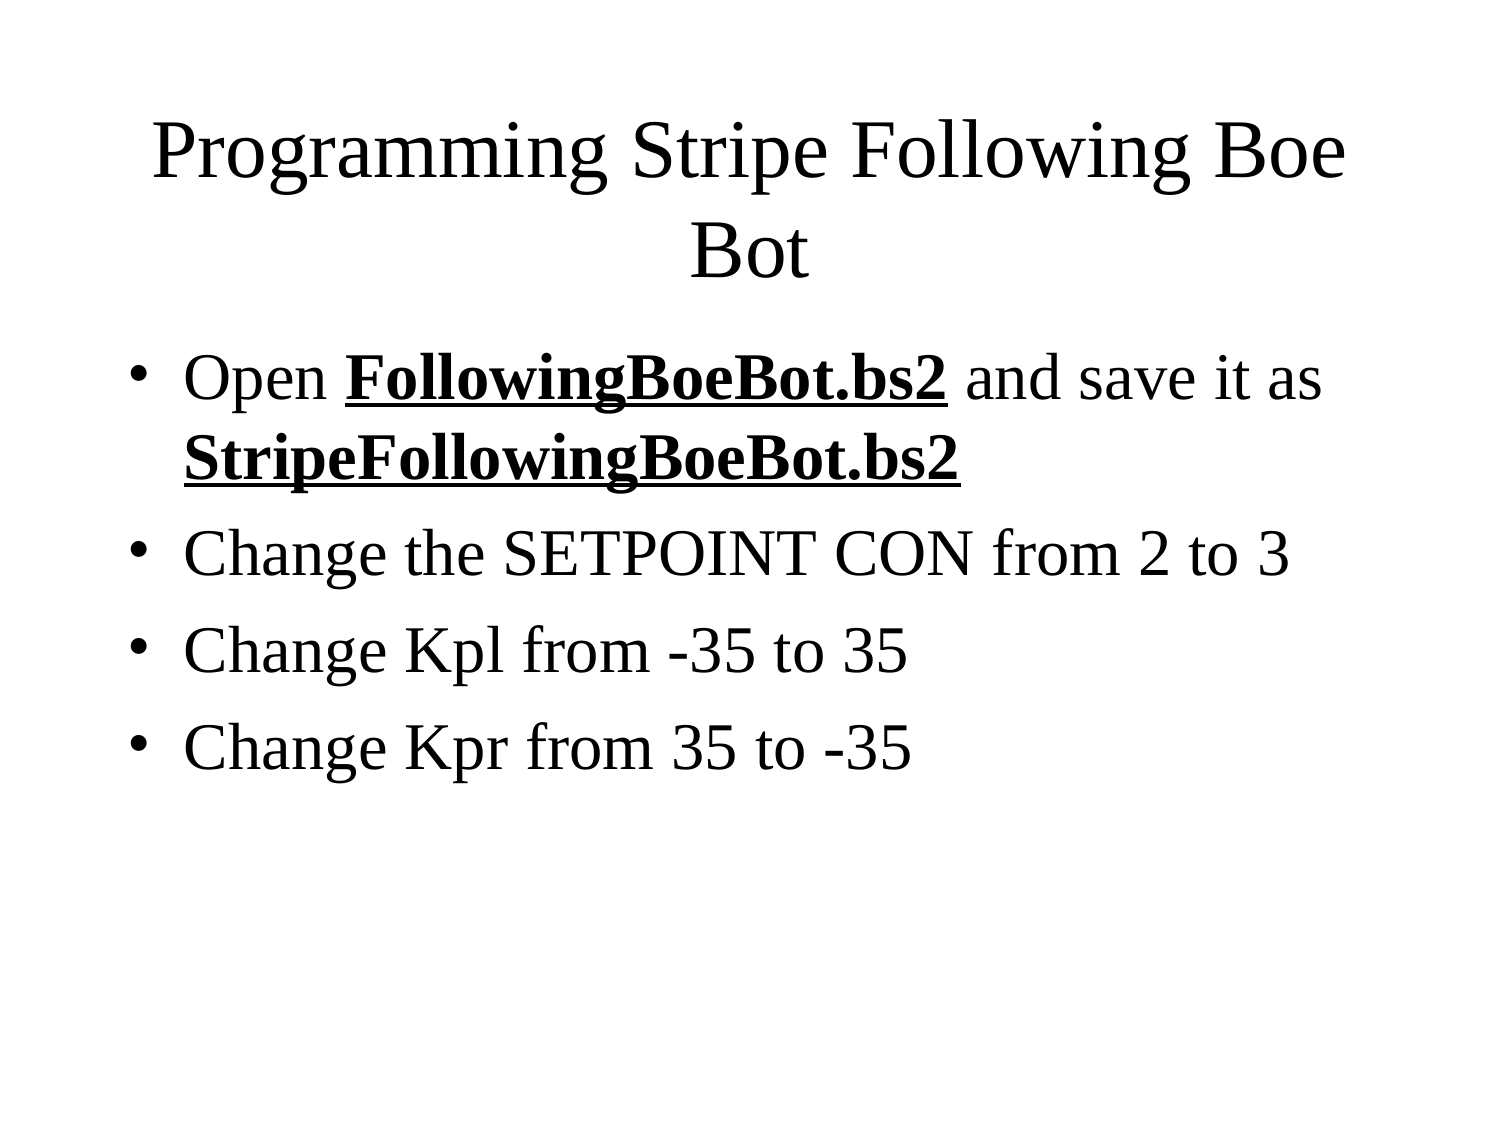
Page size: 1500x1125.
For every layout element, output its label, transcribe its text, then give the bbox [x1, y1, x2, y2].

title Programming Stripe Following Boe Bot [112, 86, 1388, 302]
list Open FollowingBoeBot.bs2 and save it as StripeFollowingBoeBot.bs2 Change the SETPOINT CON from 2 to 3 Change Kpl from -35 to 35 Change Kpr from 35 to -35 [112, 324, 1388, 1001]
